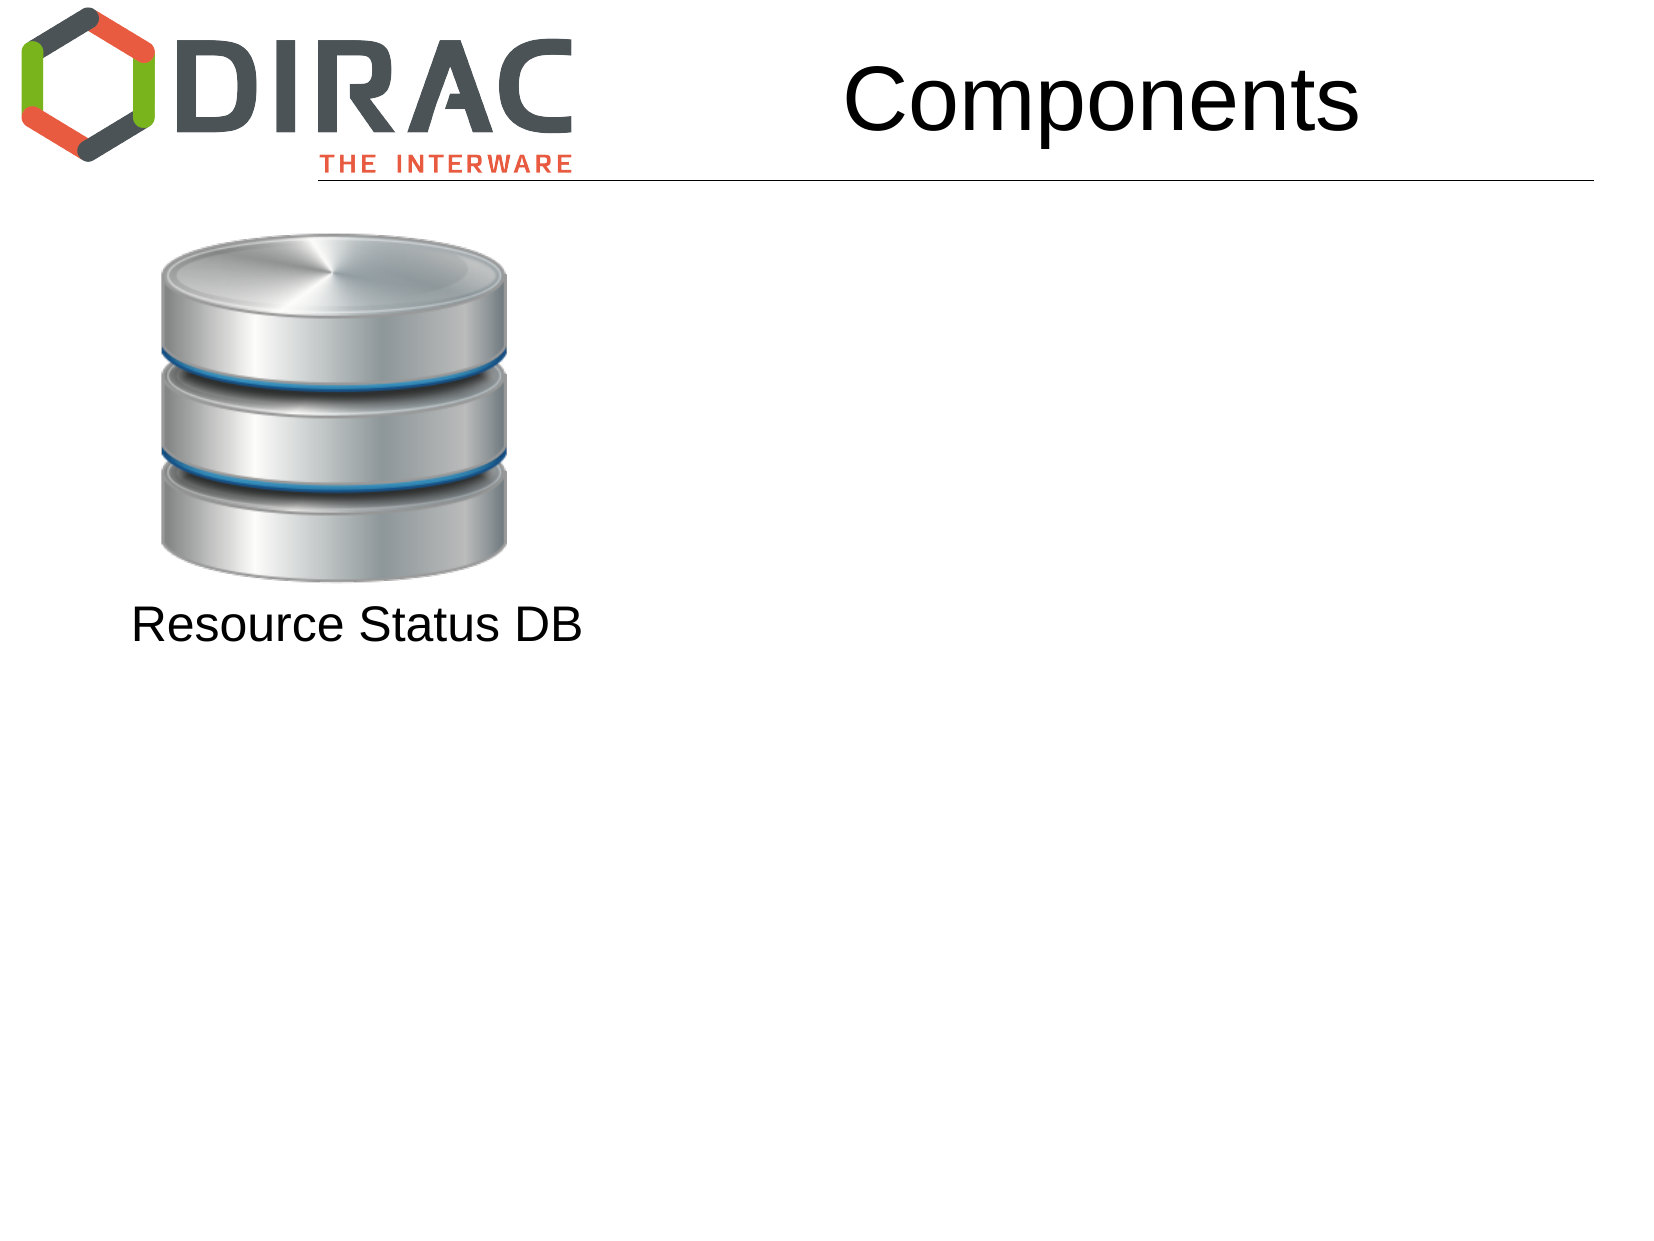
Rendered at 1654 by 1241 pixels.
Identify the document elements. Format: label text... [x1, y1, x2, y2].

title Components [615, 32, 1591, 166]
picture [4, 0, 589, 181]
text_box Resource Status DB [116, 589, 616, 717]
picture [155, 230, 511, 586]
